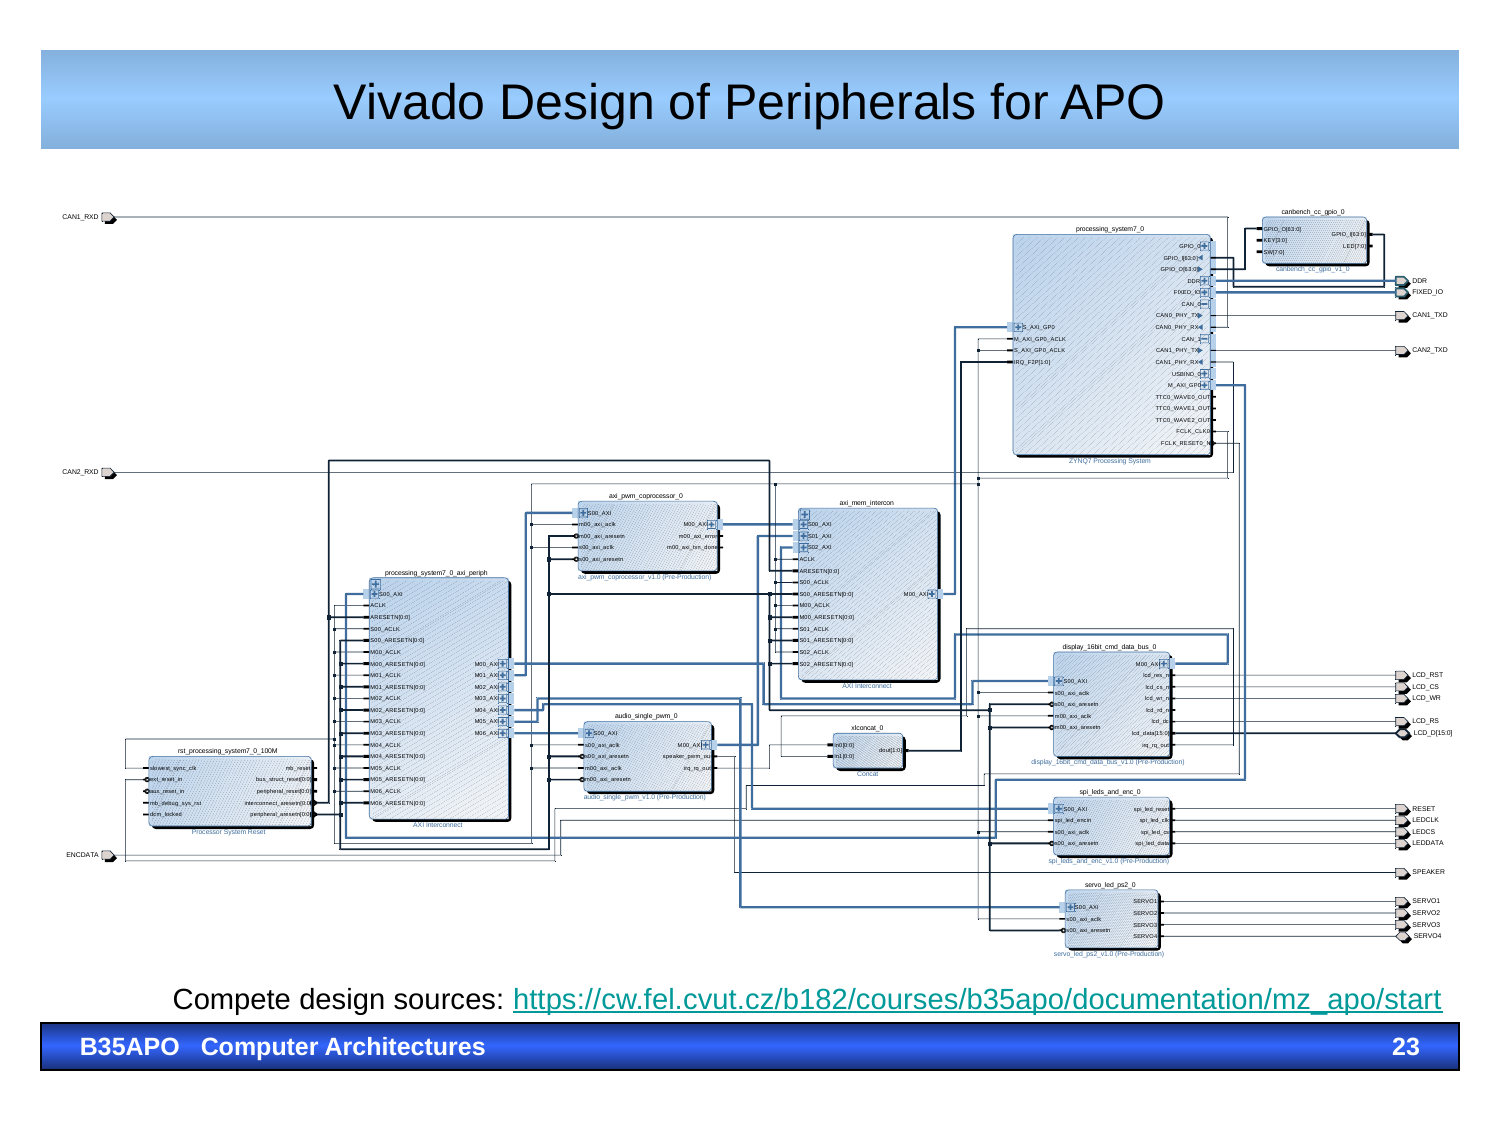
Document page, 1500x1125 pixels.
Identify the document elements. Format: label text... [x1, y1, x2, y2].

picture [53, 196, 1456, 965]
footer B35APO Computer Architectures [64, 1023, 1424, 1071]
title Vivado Design of Peripherals for APO [41, 50, 1459, 149]
slide_number <number> [1340, 1023, 1436, 1069]
text_box Compete design sources: https://cw.fel.cvut.cz/b182/courses/b35apo/documentation/mz_apo/start [157, 972, 1459, 1023]
